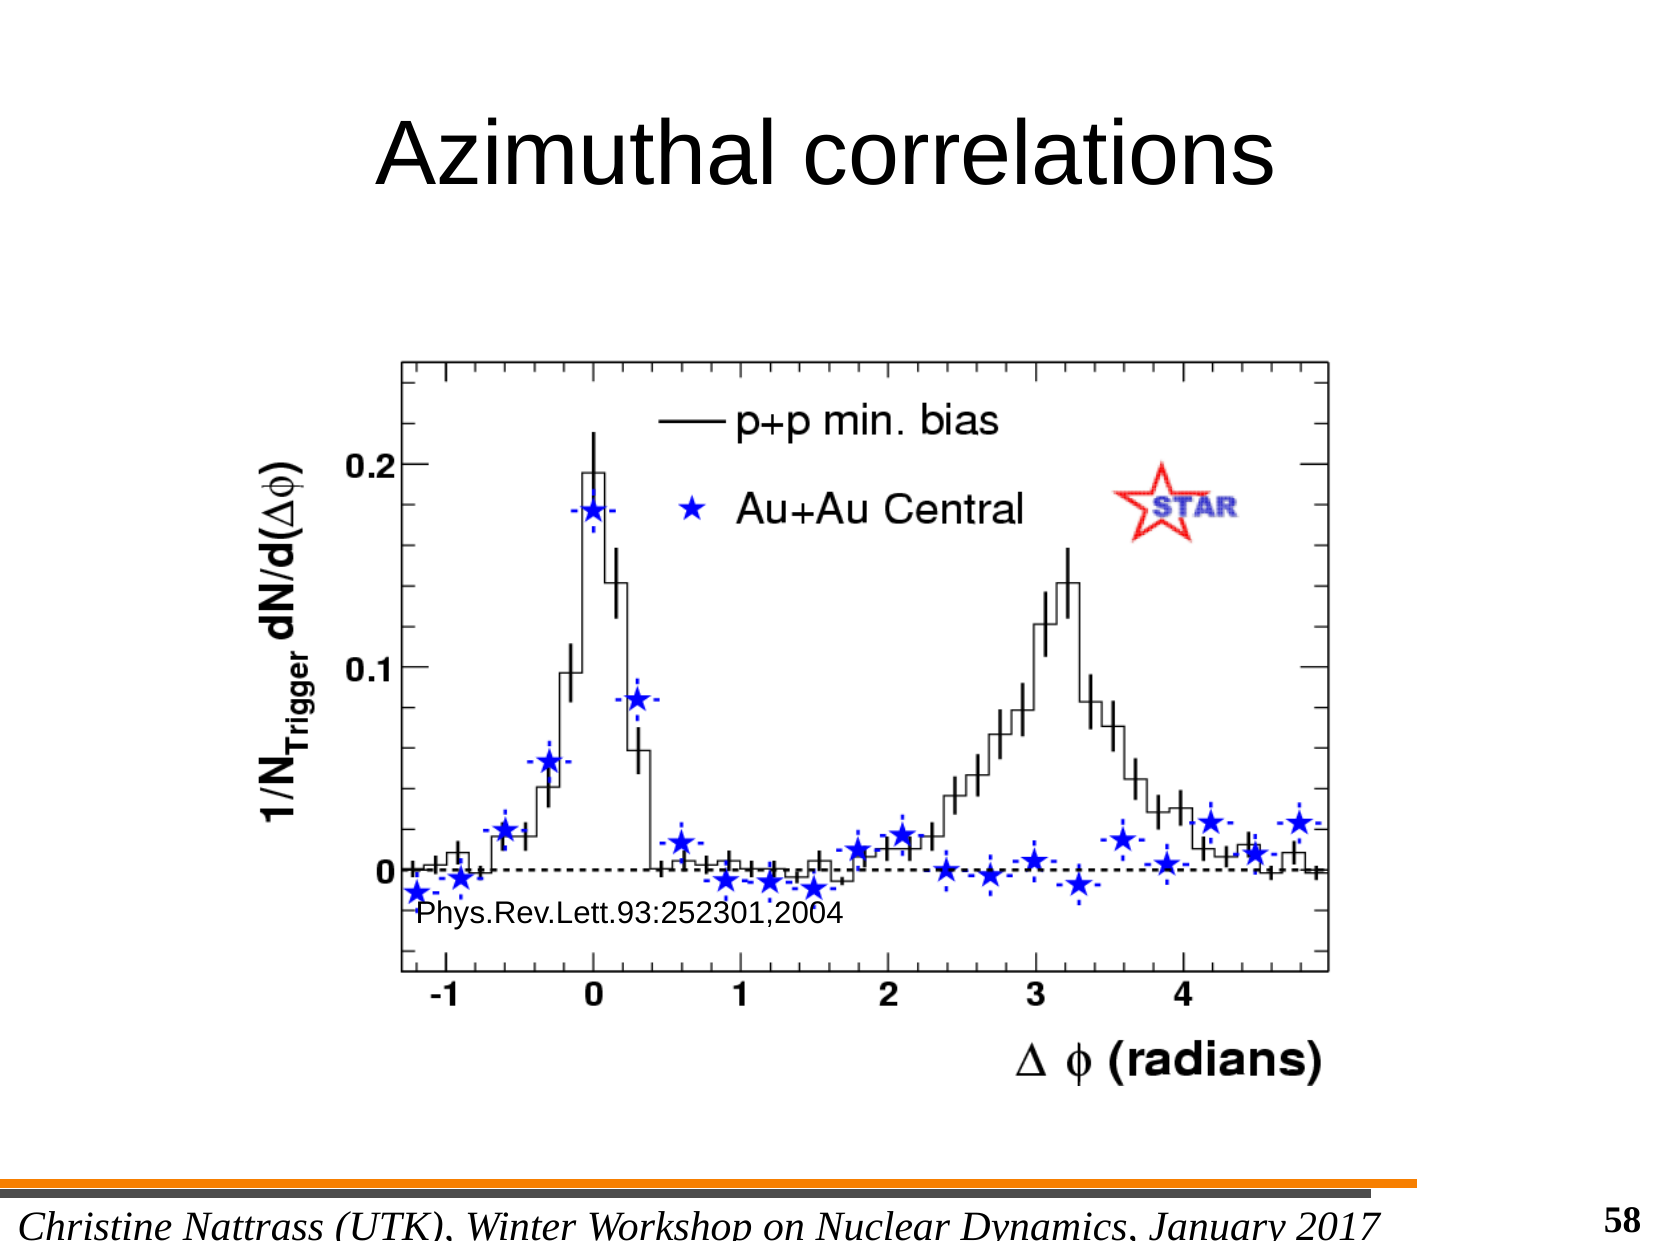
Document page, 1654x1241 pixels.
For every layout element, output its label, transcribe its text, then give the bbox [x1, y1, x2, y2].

picture [239, 341, 1350, 1086]
title Azimuthal correlations [82, 49, 1571, 257]
text_box Phys.Rev.Lett.93:252301,2004 [400, 888, 1125, 1020]
